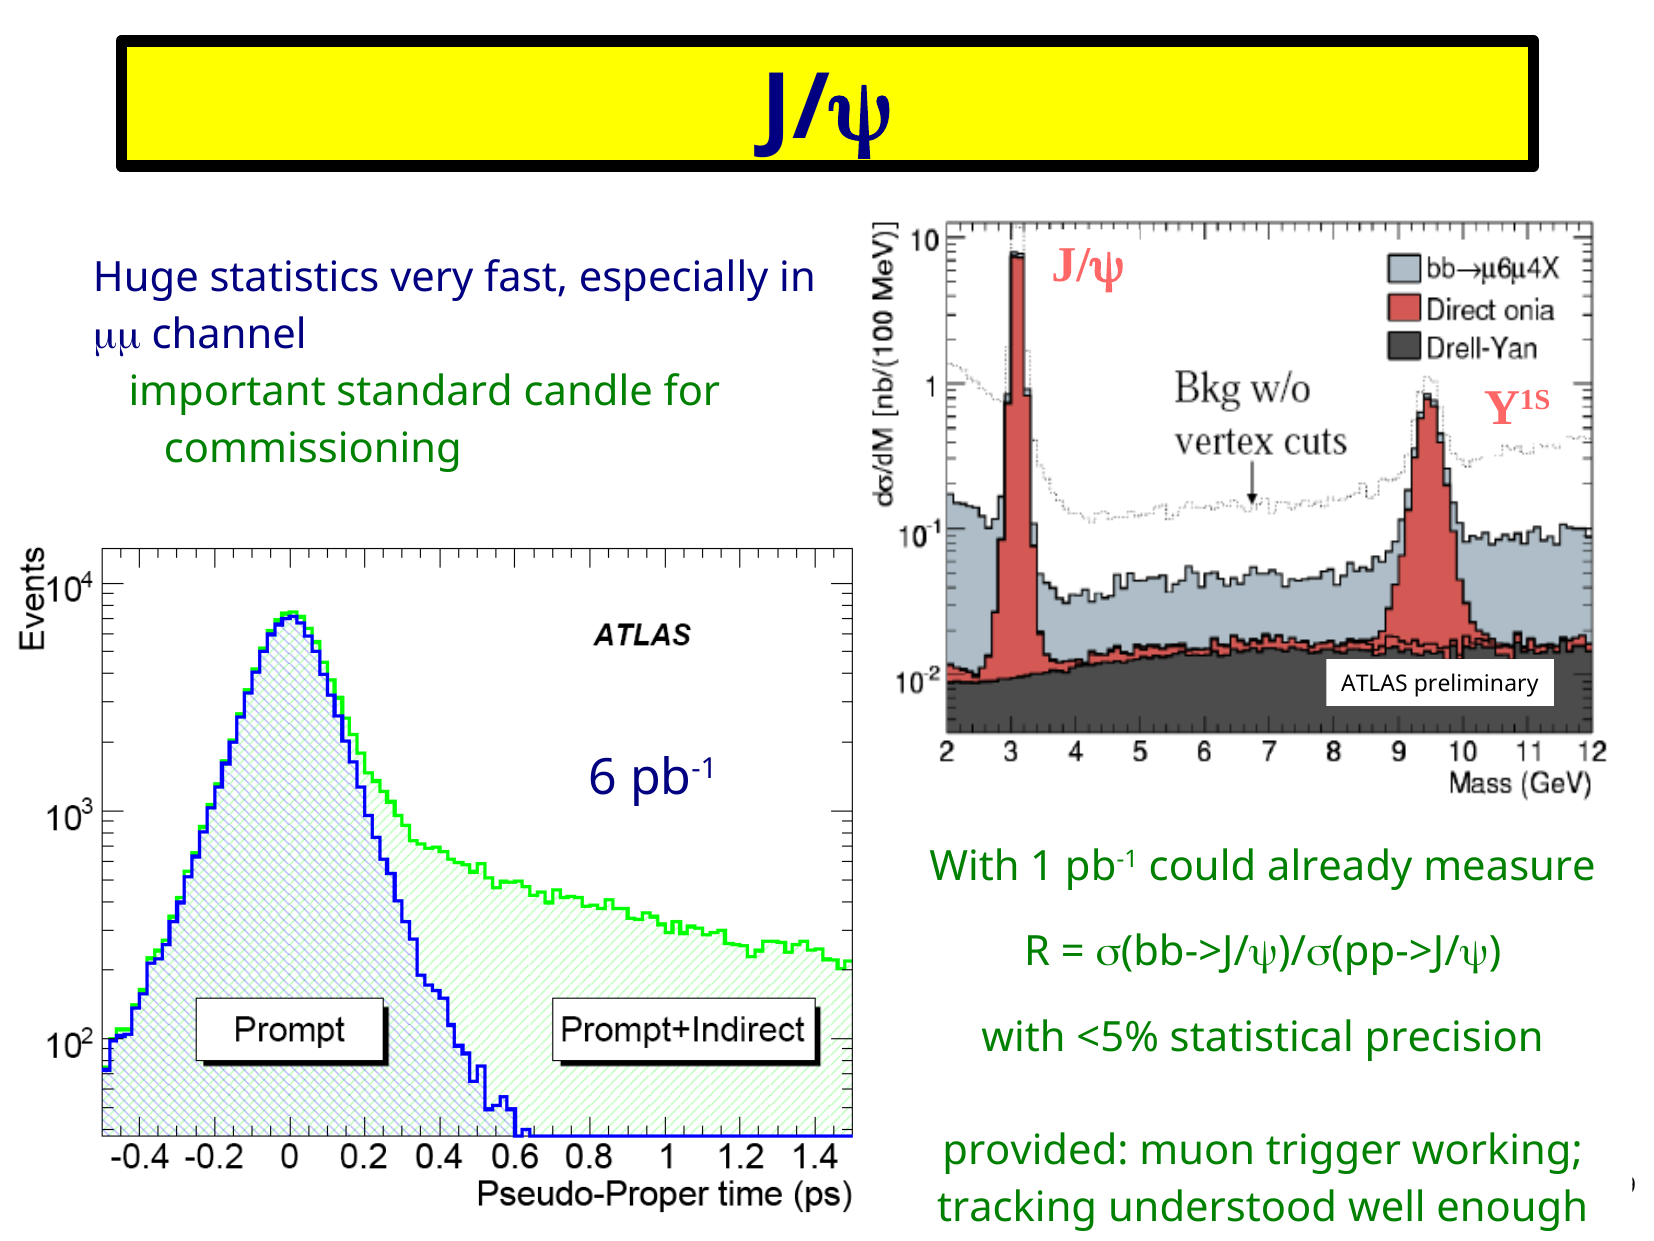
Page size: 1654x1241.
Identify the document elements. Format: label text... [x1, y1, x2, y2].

text_box Huge statistics very fast, especially in mm channel important standard candle for commissioning [93, 247, 841, 448]
text_box ATLAS preliminary [1326, 659, 1554, 706]
text_box J/ [1036, 229, 1140, 300]
text_box Y1S [1469, 372, 1566, 444]
text_box 6 pb-1 [575, 741, 721, 801]
title J/y [121, 43, 1534, 164]
picture [0, 197, 1622, 1222]
text_box With 1 pb-1 could already measure R = s(bb->J/y)/s(pp->J/y) with <5% statistical precision provided: muon trigger working; tracking understood well enough [892, 835, 1633, 1207]
